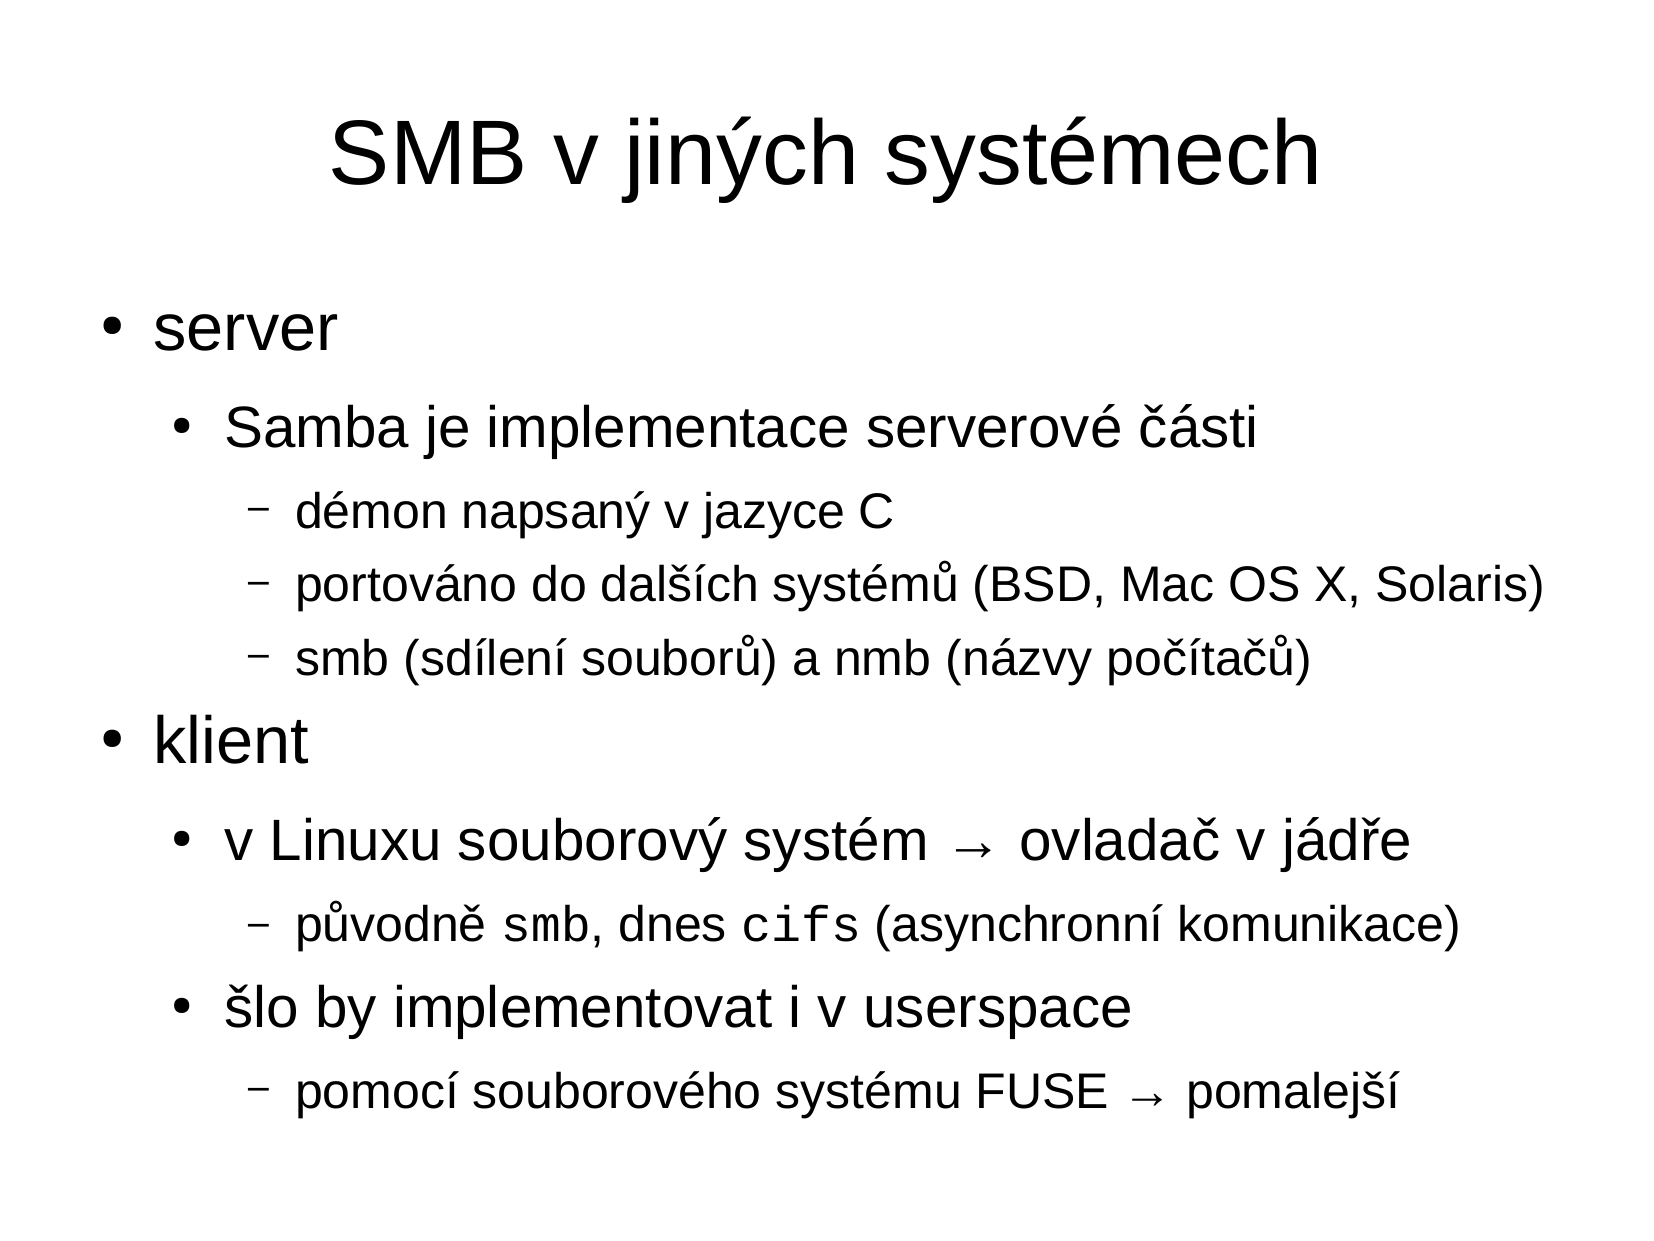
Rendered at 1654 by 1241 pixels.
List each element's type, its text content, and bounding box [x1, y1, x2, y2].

title SMB v jiných systémech [82, 49, 1571, 257]
list server Samba je implementace serverové části démon napsaný v jazyce C portováno do dalších systémů (BSD, Mac OS X, Solaris) smb (sdílení souborů) a nmb (názvy počítačů) klient v Linuxu souborový systém → ovladač v jádře původně smb, dnes cifs (asynchronní komunikace) šlo by implementovat i v userspace pomocí souborového systému FUSE → pomalejší [82, 290, 1571, 1170]
